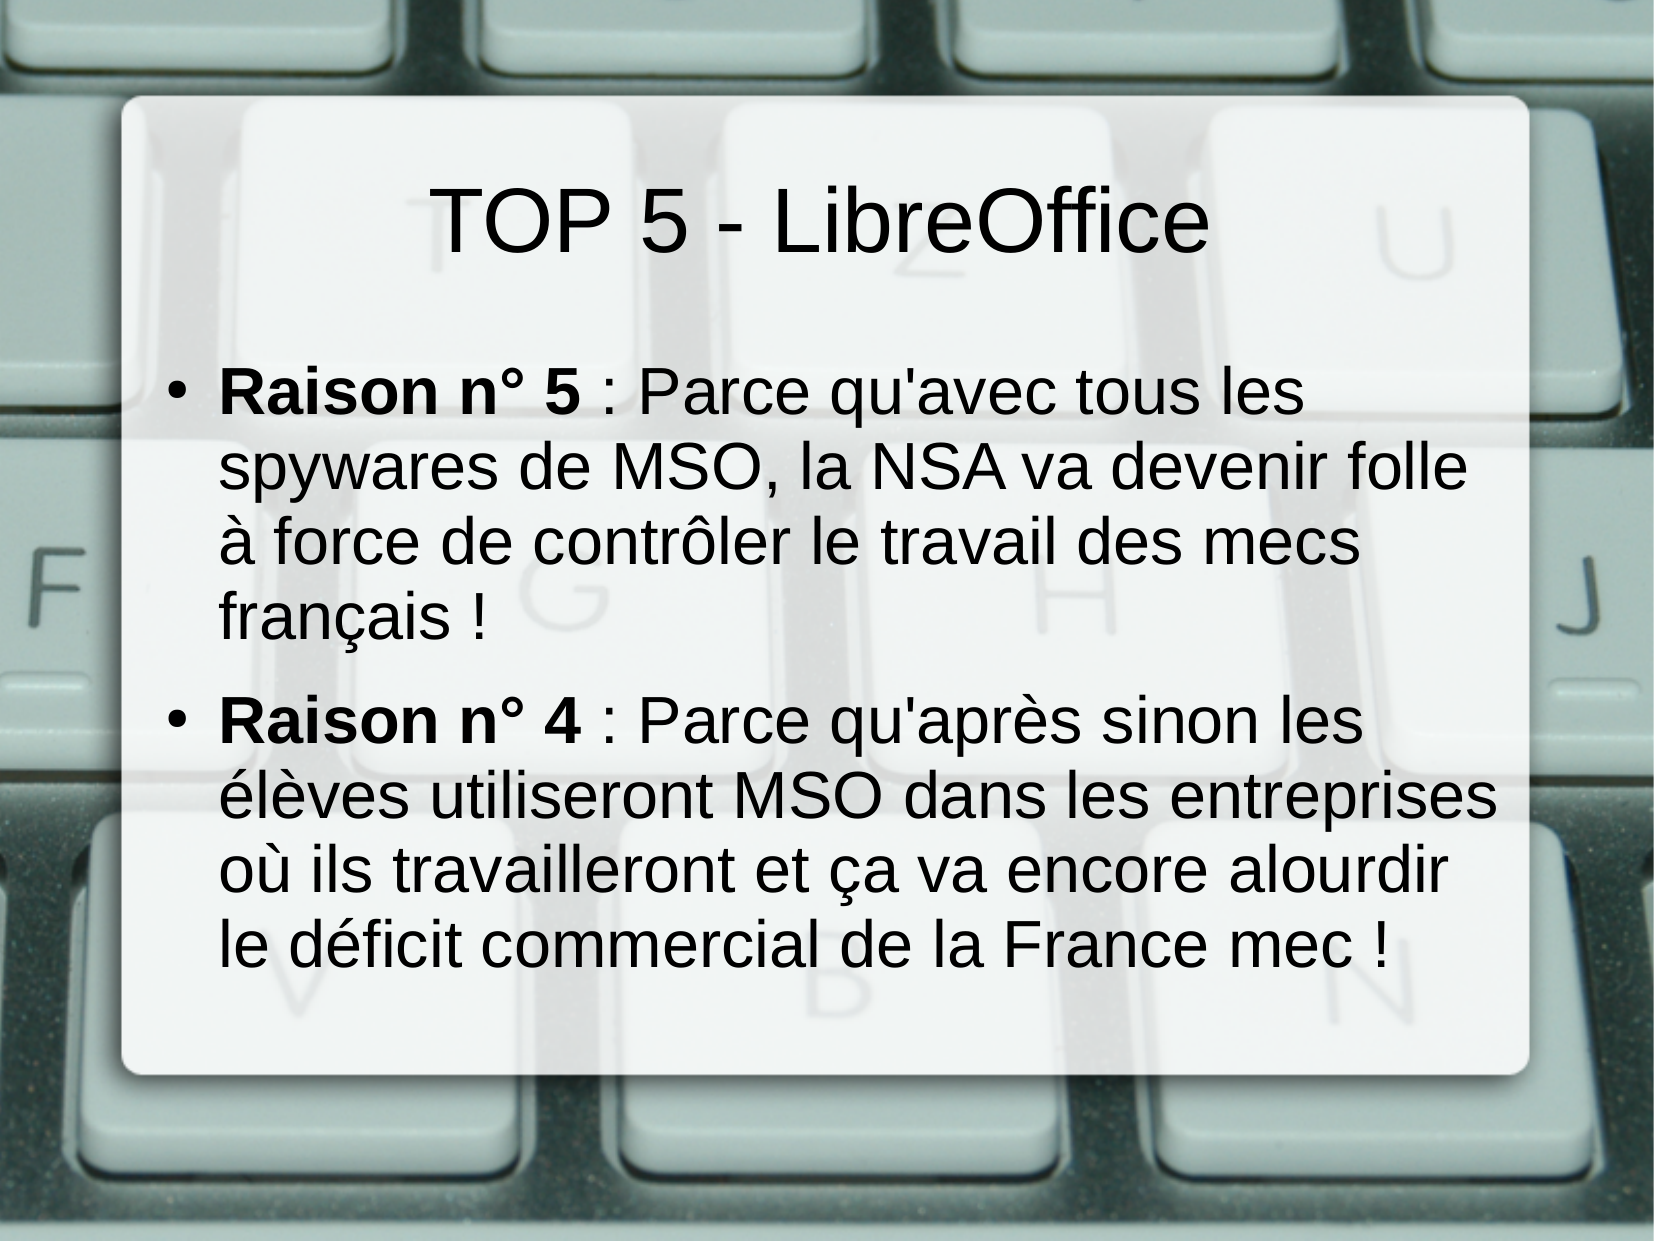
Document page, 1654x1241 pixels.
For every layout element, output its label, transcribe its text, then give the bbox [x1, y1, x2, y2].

list Raison n° 5 : Parce qu'avec tous les spywares de MSO, la NSA va devenir folle à force de contrôler le travail des mecs français ! Raison n° 4 : Parce qu'après sinon les élèves utiliseront MSO dans les entreprises où ils travailleront et ça va encore alourdir le déficit commercial de la France mec ! [147, 354, 1506, 1074]
title TOP 5 - LibreOffice [135, 117, 1506, 325]
picture [0, 0, 1654, 1241]
